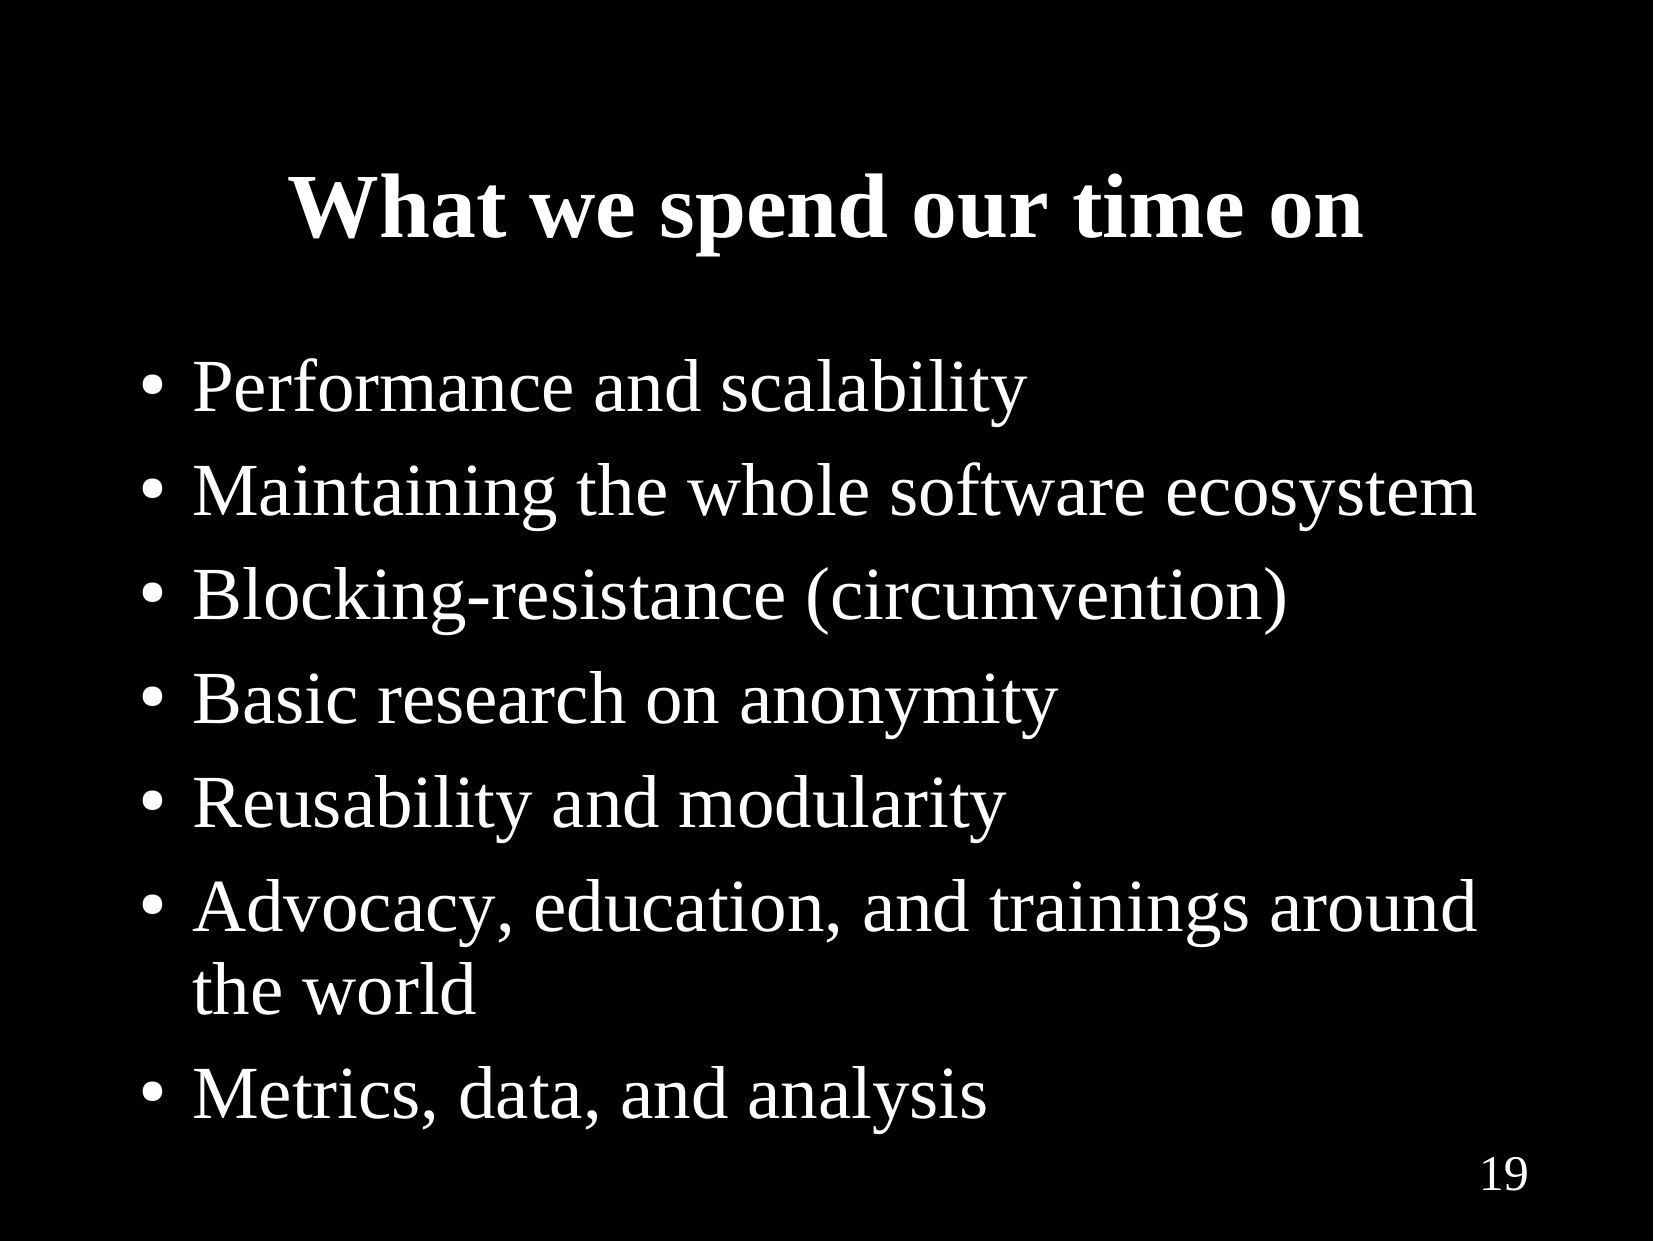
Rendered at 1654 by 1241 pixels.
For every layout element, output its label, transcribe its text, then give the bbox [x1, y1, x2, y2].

list Performance and scalability Maintaining the whole software ecosystem Blocking-resistance (circumvention) Basic research on anonymity Reusability and modularity Advocacy, education, and trainings around the world Metrics, data, and analysis [121, 344, 1534, 1135]
title What we spend our time on [121, 102, 1534, 311]
